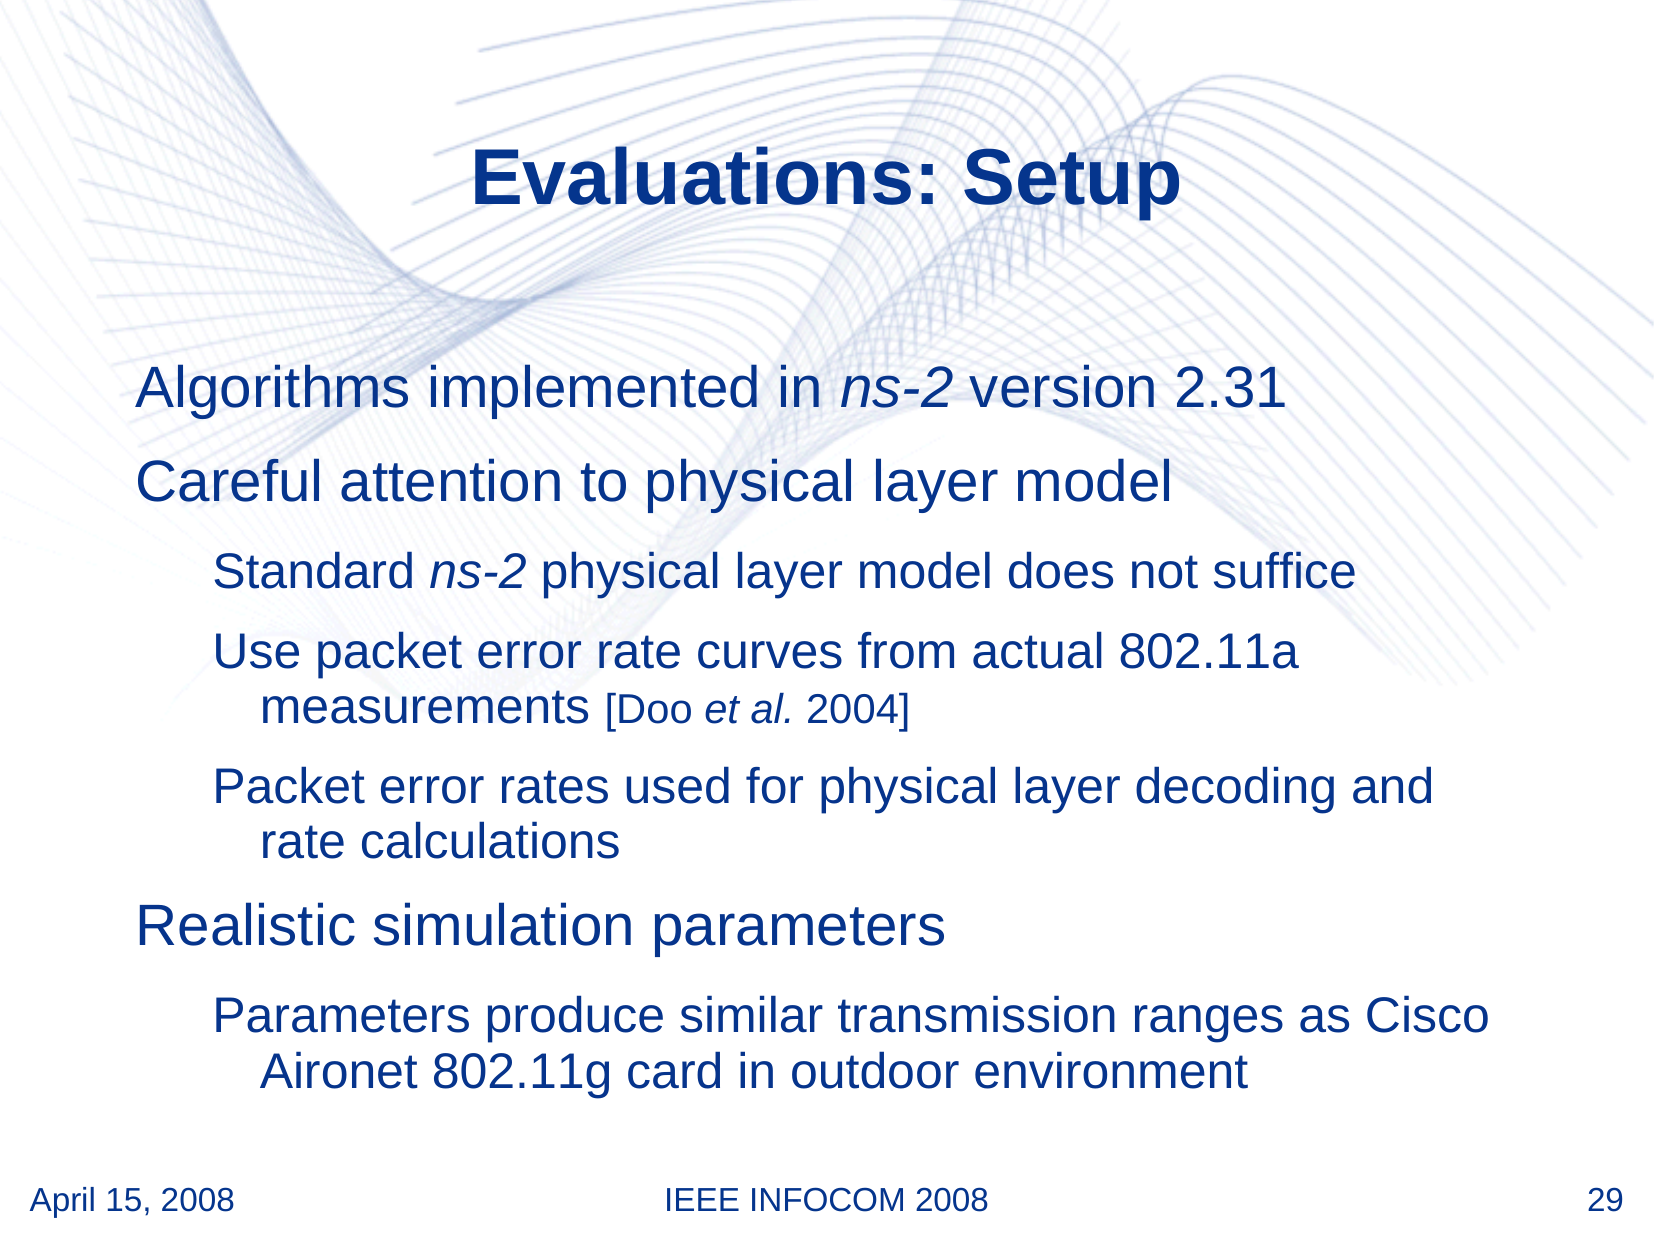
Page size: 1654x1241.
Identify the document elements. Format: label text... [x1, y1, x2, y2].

title Evaluations: Setup [118, 66, 1536, 288]
picture [0, 0, 1654, 1241]
list Algorithms implemented in ns-2 version 2.31 Careful attention to physical layer model Standard ns-2 physical layer model does not suffice Use packet error rate curves from actual 802.11a measurements [Doo et al. 2004] Packet error rates used for physical layer decoding and rate calculations Realistic simulation parameters Parameters produce similar transmission ranges as Cisco Aironet 802.11g card in outdoor environment [118, 354, 1536, 1108]
